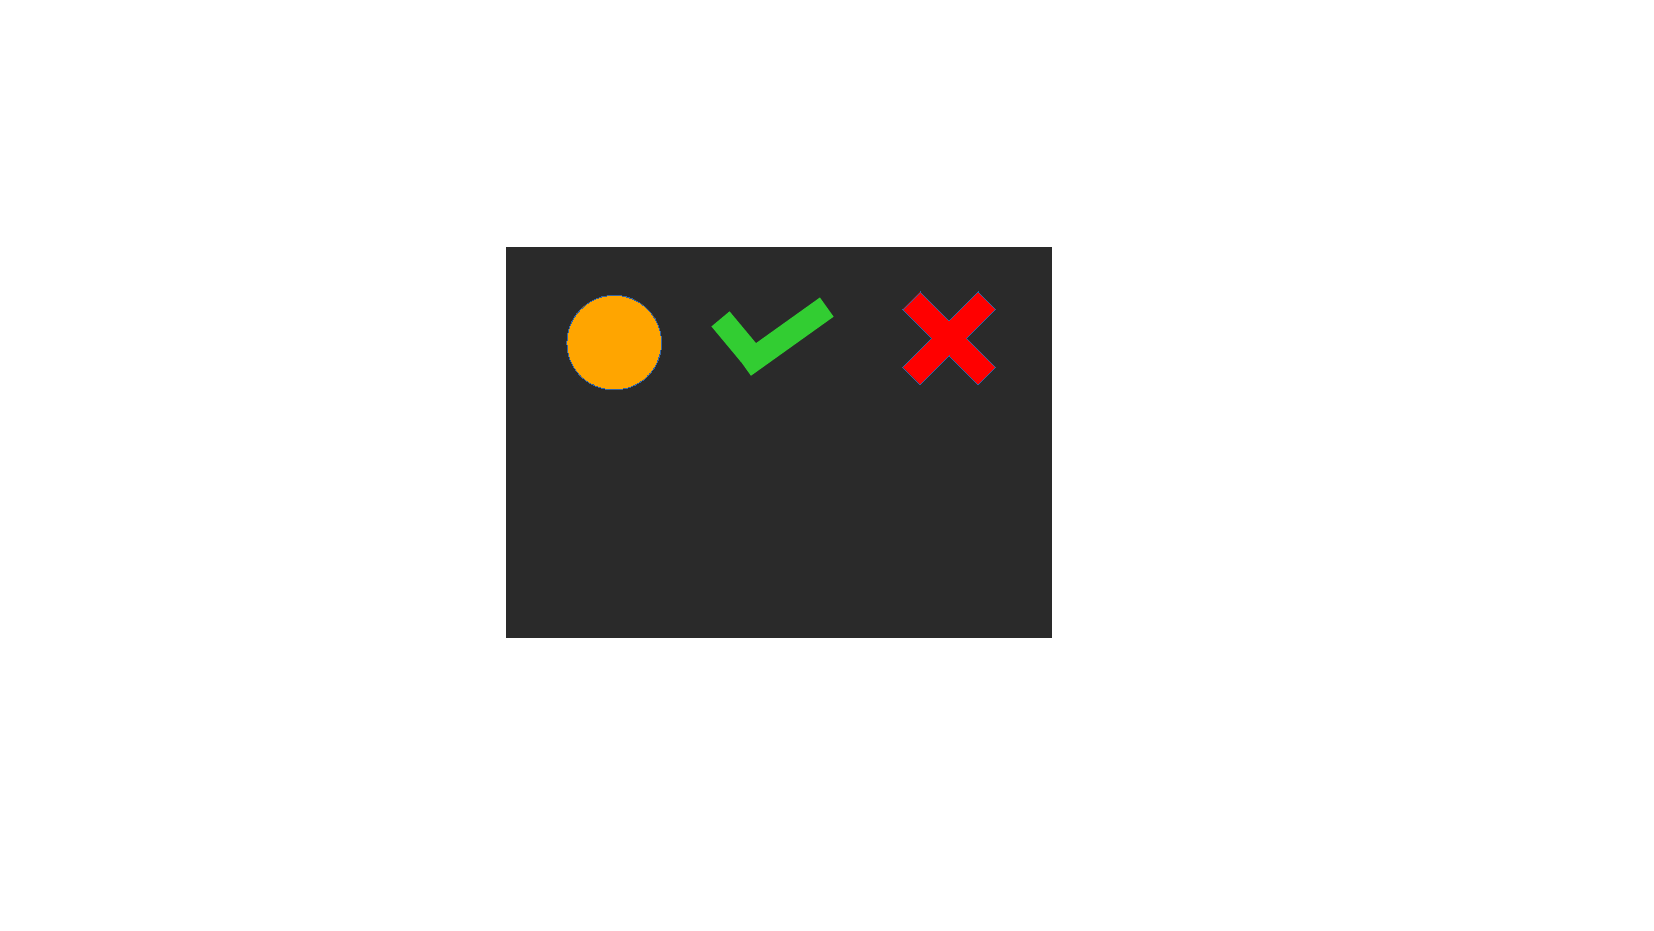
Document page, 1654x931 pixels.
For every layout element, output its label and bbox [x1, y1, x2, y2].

text_box [902, 291, 996, 385]
picture [506, 247, 1052, 638]
text_box [566, 295, 662, 390]
